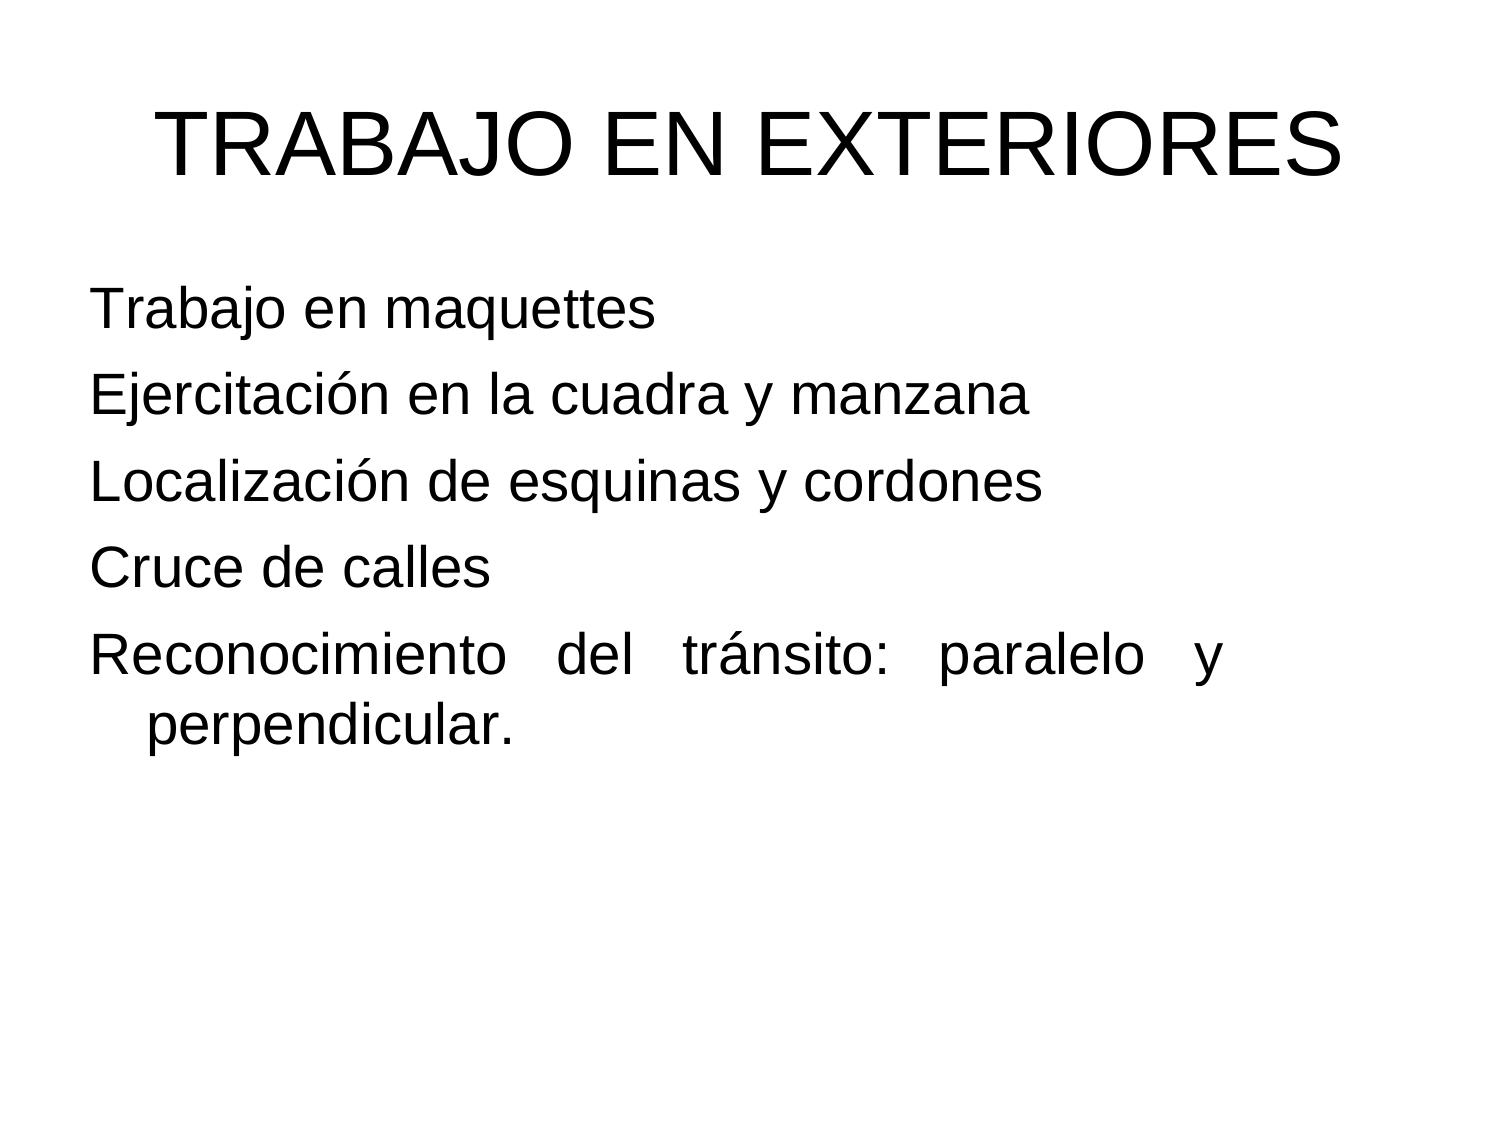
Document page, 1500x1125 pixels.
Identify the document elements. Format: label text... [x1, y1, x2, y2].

title TRABAJO EN EXTERIORES [75, 45, 1426, 233]
list Trabajo en maquettes Ejercitación en la cuadra y manzana Localización de esquinas y cordones Cruce de calles Reconocimiento del tránsito: paralelo y perpendicular. [75, 262, 1426, 1005]
